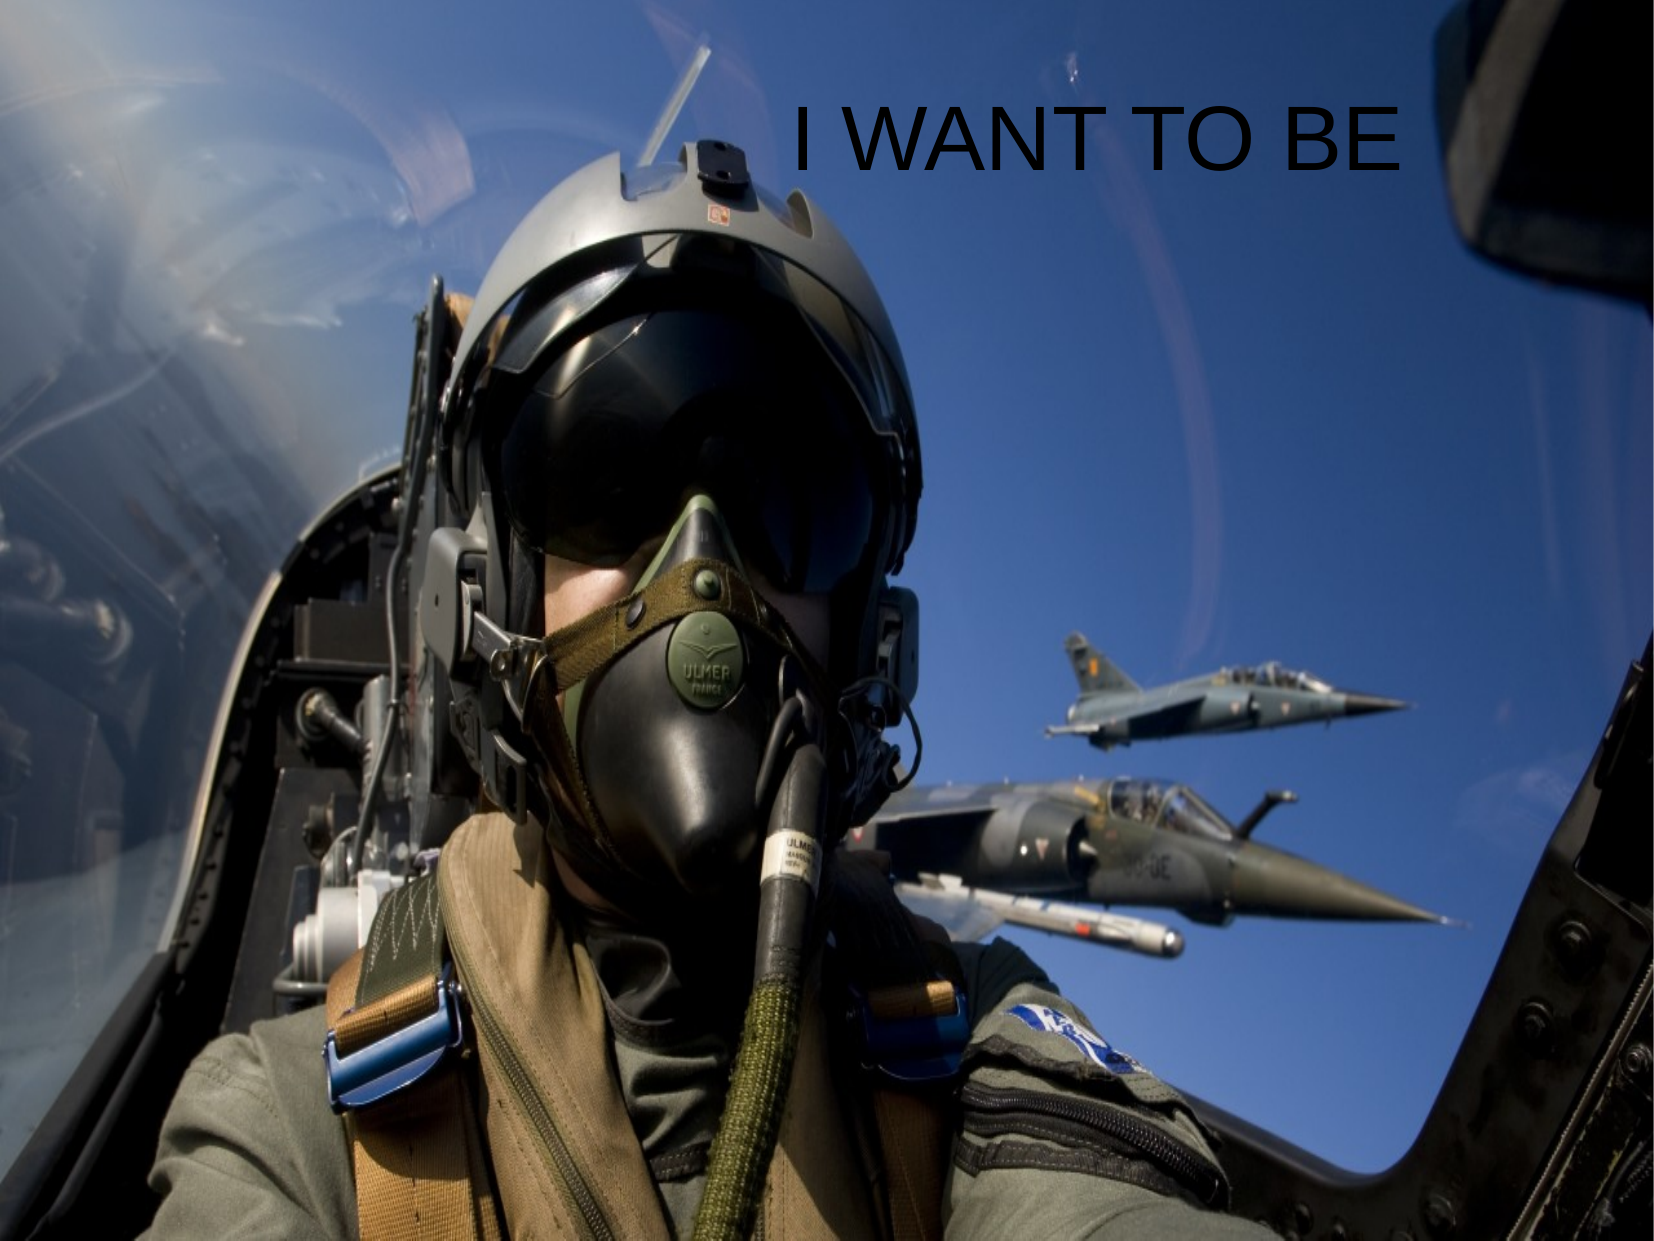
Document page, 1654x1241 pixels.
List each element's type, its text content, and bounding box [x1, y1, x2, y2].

picture [0, 0, 1654, 1241]
title I WANT TO BE [366, 35, 1654, 243]
